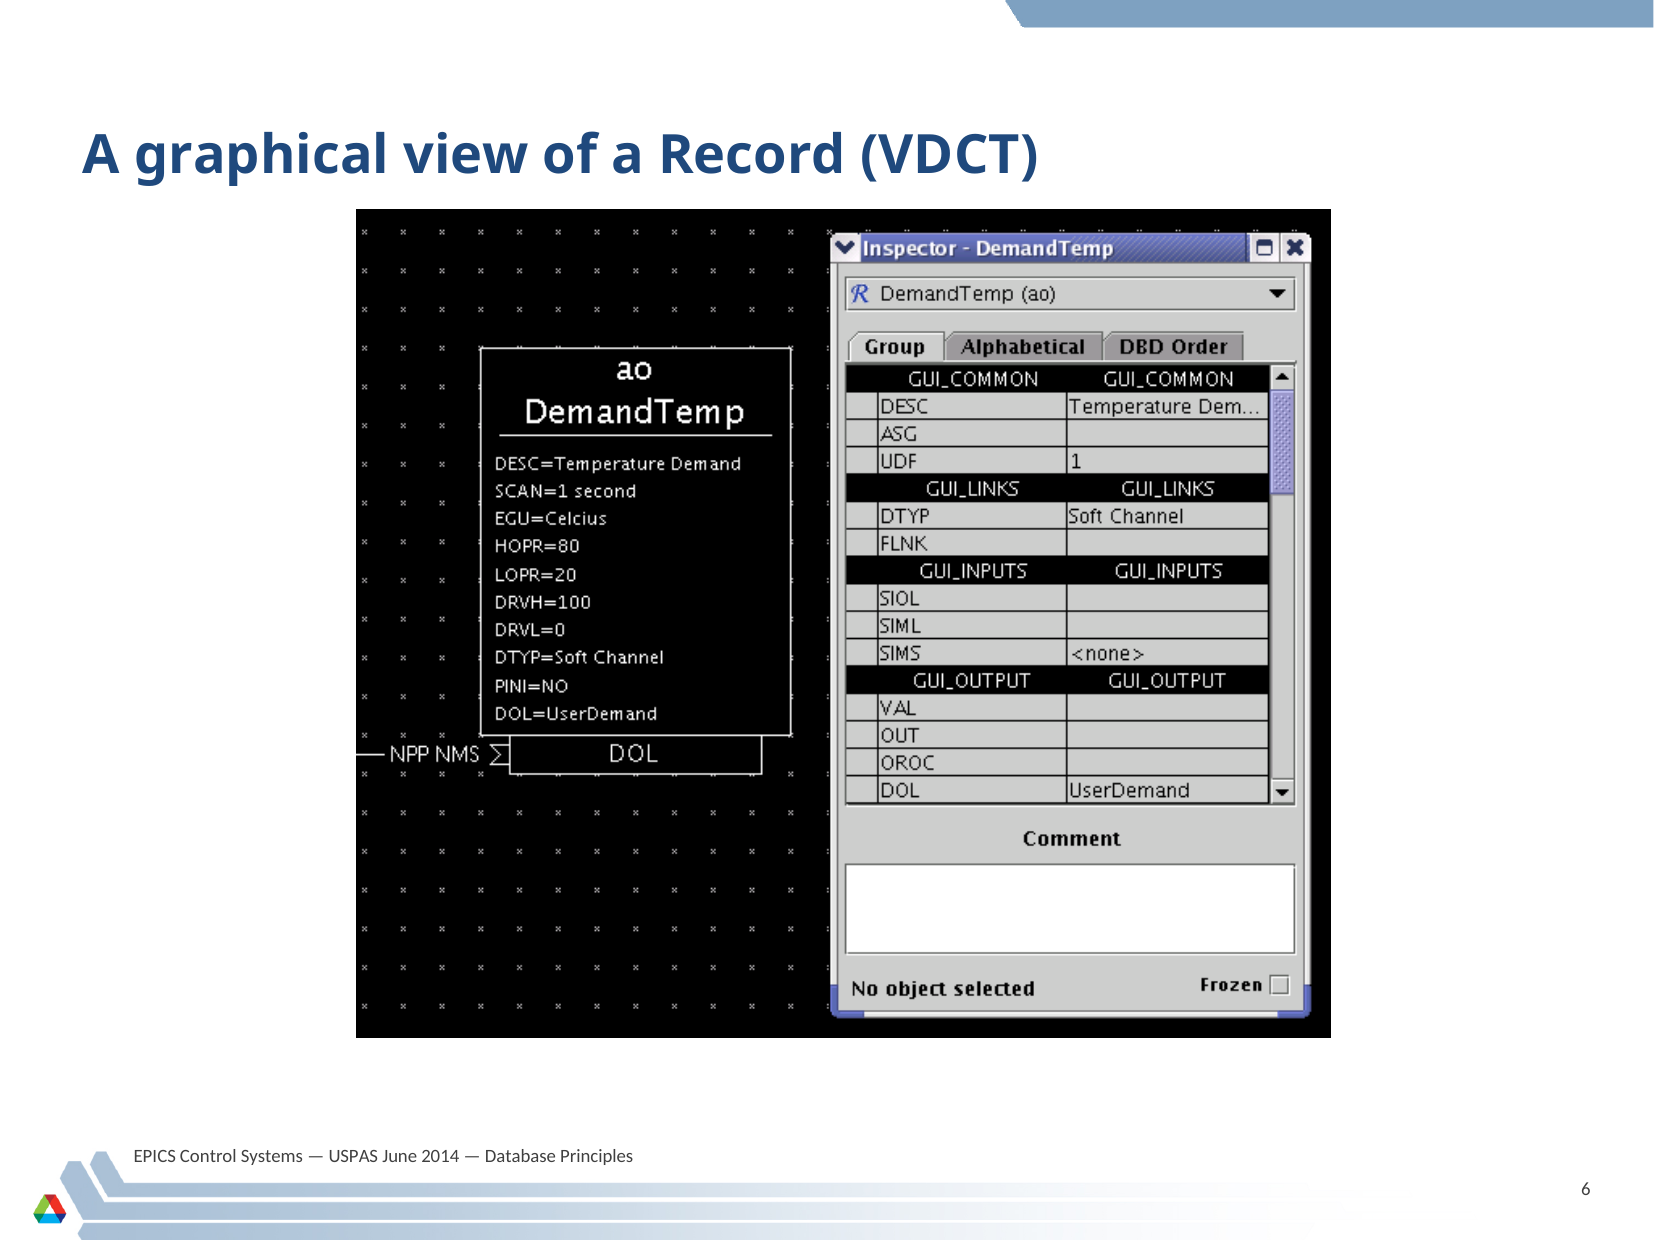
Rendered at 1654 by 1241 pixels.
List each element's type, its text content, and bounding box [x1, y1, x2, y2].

picture [0, 0, 1654, 29]
picture [356, 209, 1331, 1039]
title A graphical view of a Record (VDCT) [82, 121, 1571, 185]
picture [0, 1143, 1654, 1240]
